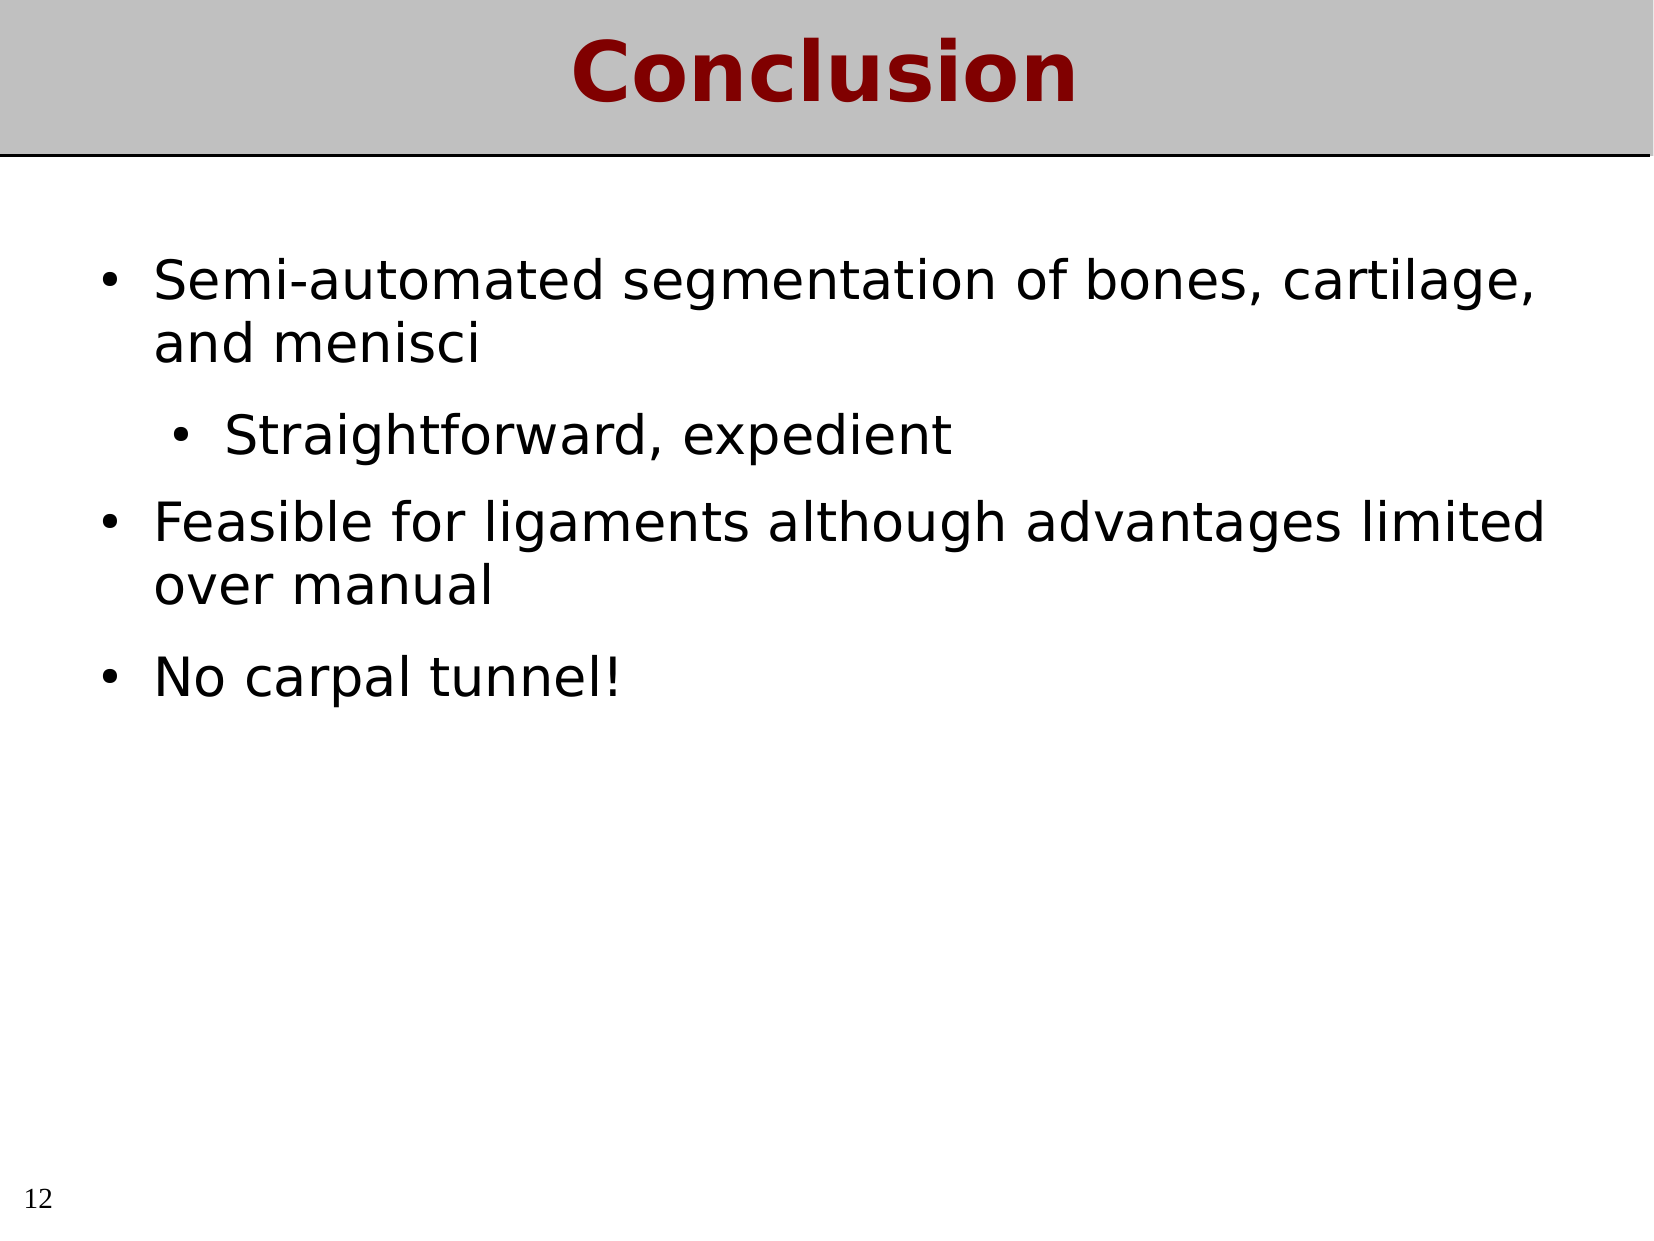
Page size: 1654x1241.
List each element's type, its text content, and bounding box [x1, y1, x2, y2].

text_box Conclusion [0, 24, 1651, 132]
list Semi-automated segmentation of bones, cartilage, and menisci Straightforward, expedient Feasible for ligaments although advantages limited over manual No carpal tunnel! [82, 248, 1571, 969]
text_box [0, 0, 1654, 156]
